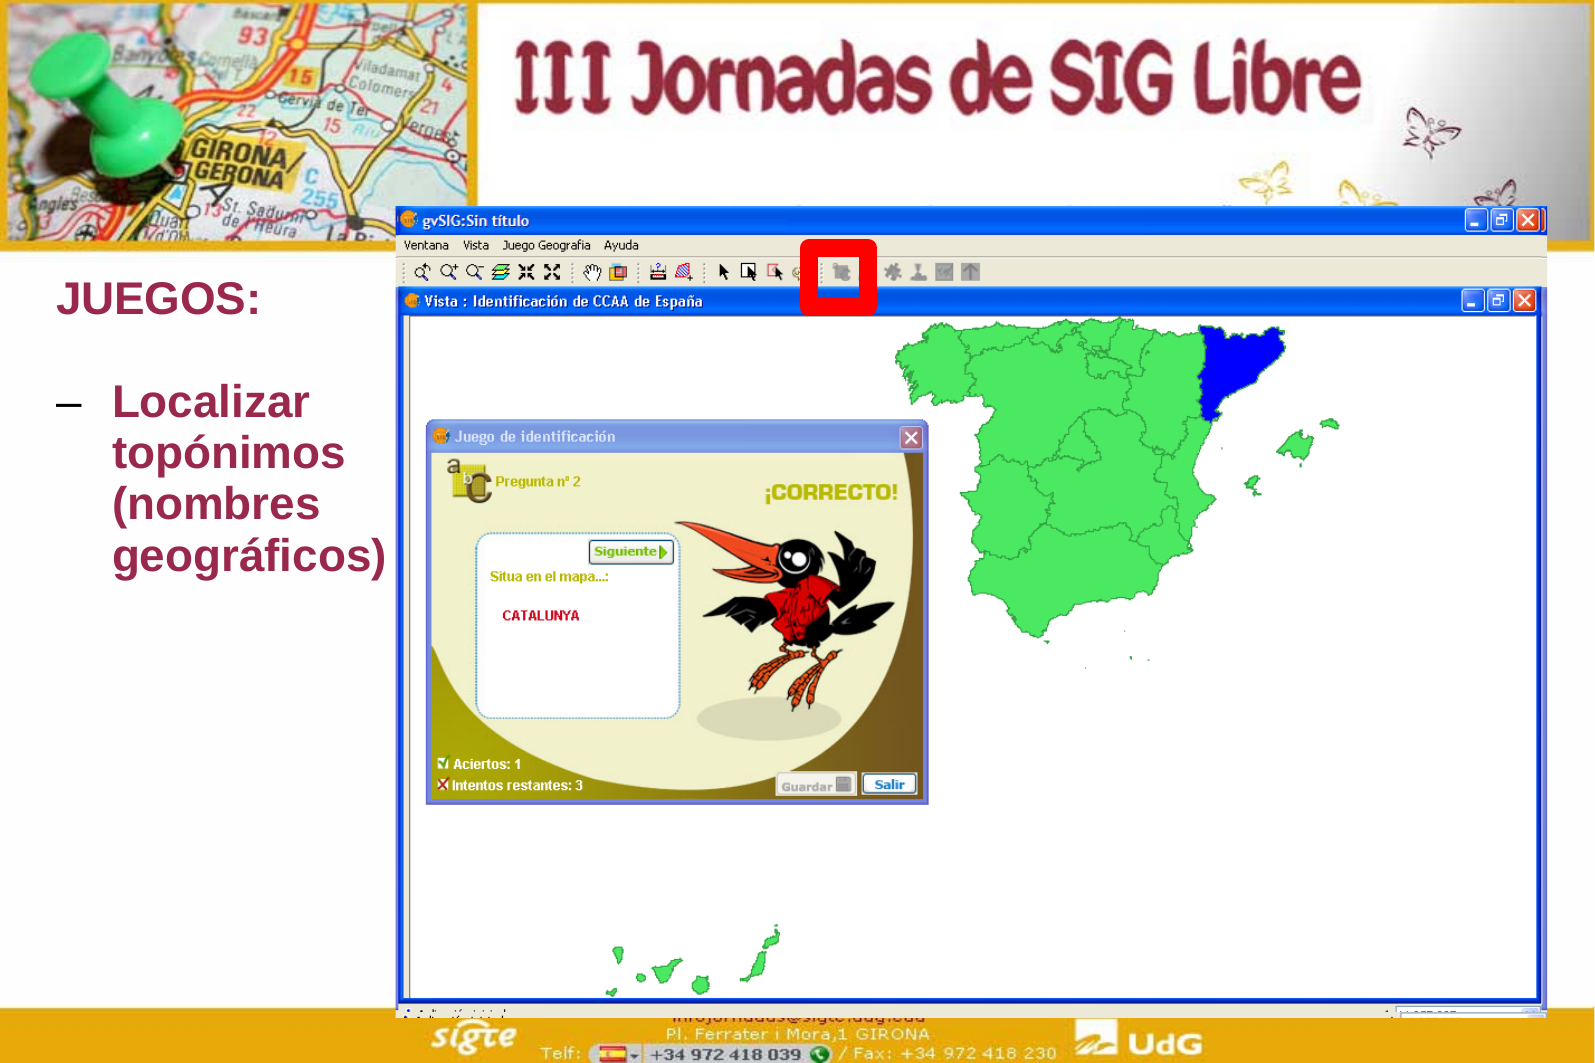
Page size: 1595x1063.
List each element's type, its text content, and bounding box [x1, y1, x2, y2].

text_box JUEGOS: Localizar topónimos (nombres geográficos) [41, 265, 395, 749]
picture [0, 0, 1595, 1063]
